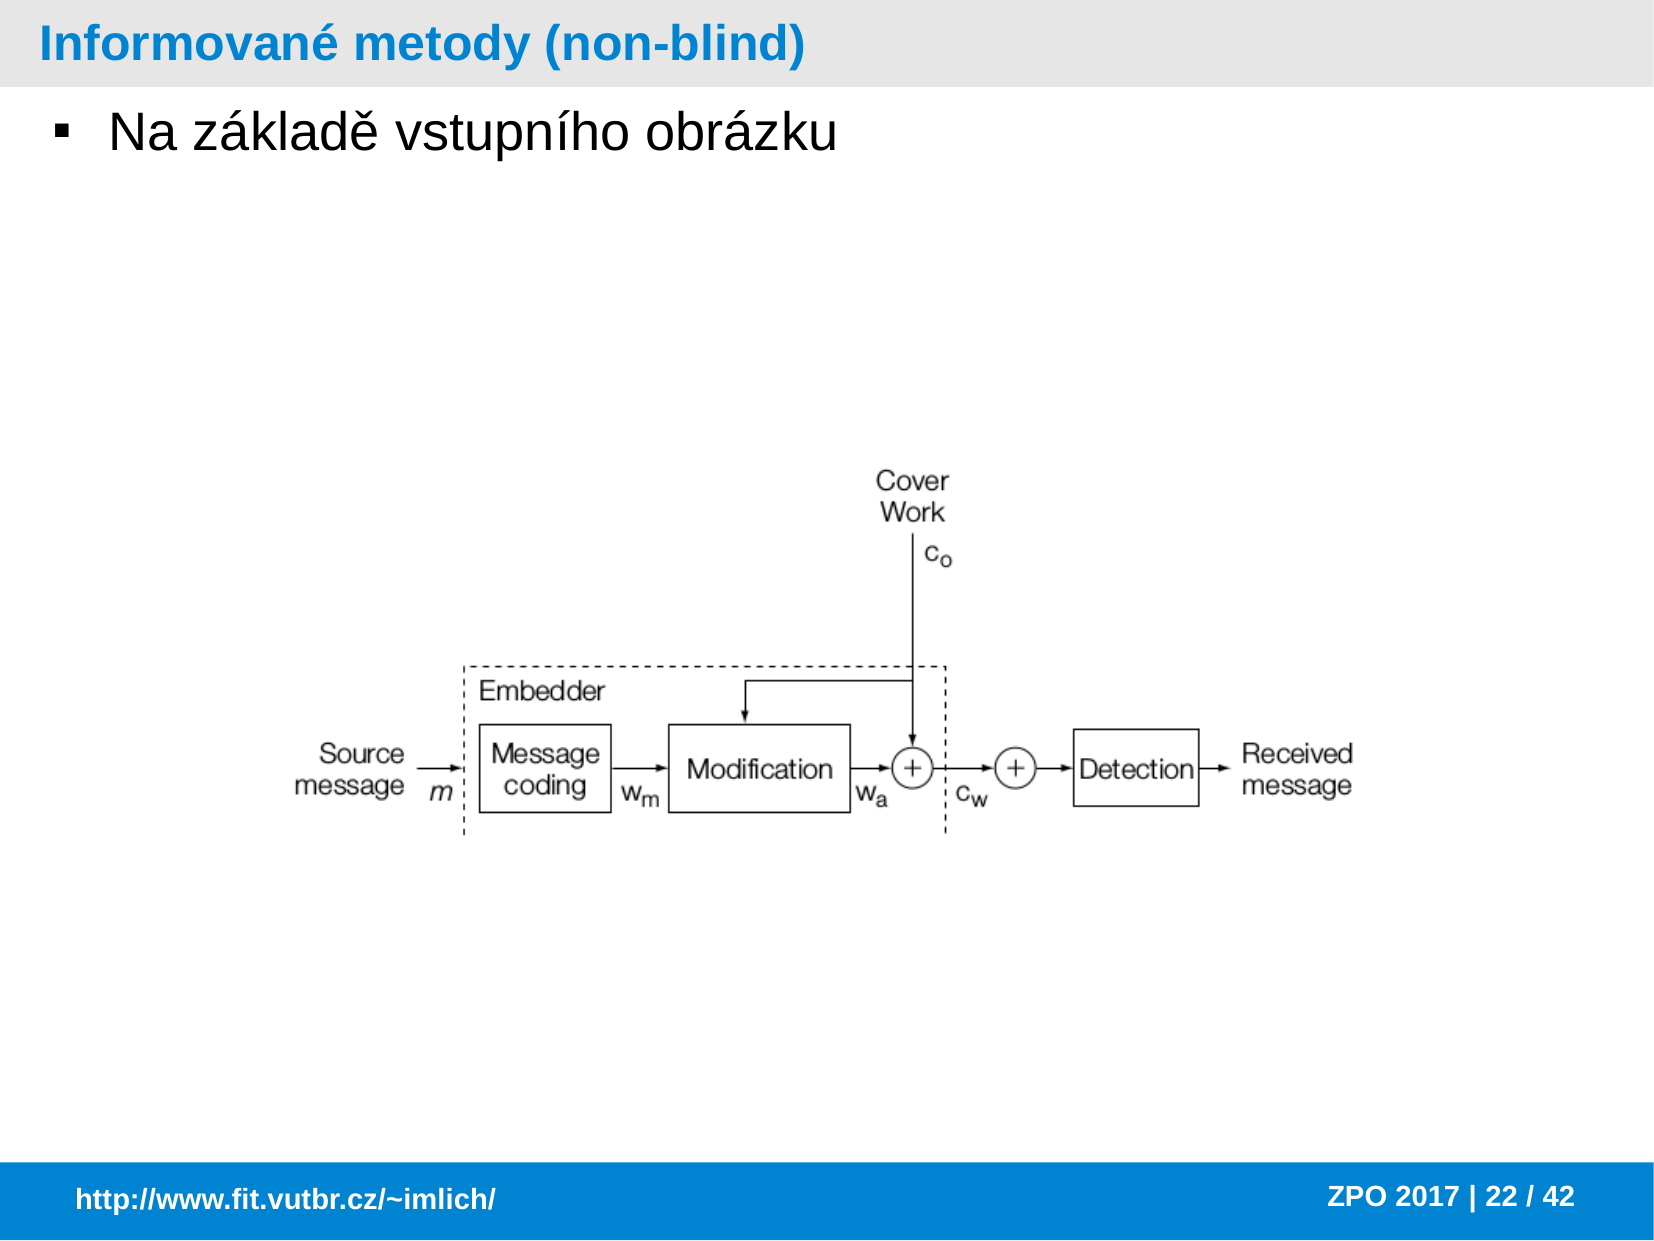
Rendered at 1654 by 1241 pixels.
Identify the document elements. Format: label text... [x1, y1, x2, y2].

list Na základě vstupního obrázku [37, 101, 1613, 1126]
picture [265, 409, 1400, 837]
title Informované metody (non-blind) [39, 5, 1615, 81]
